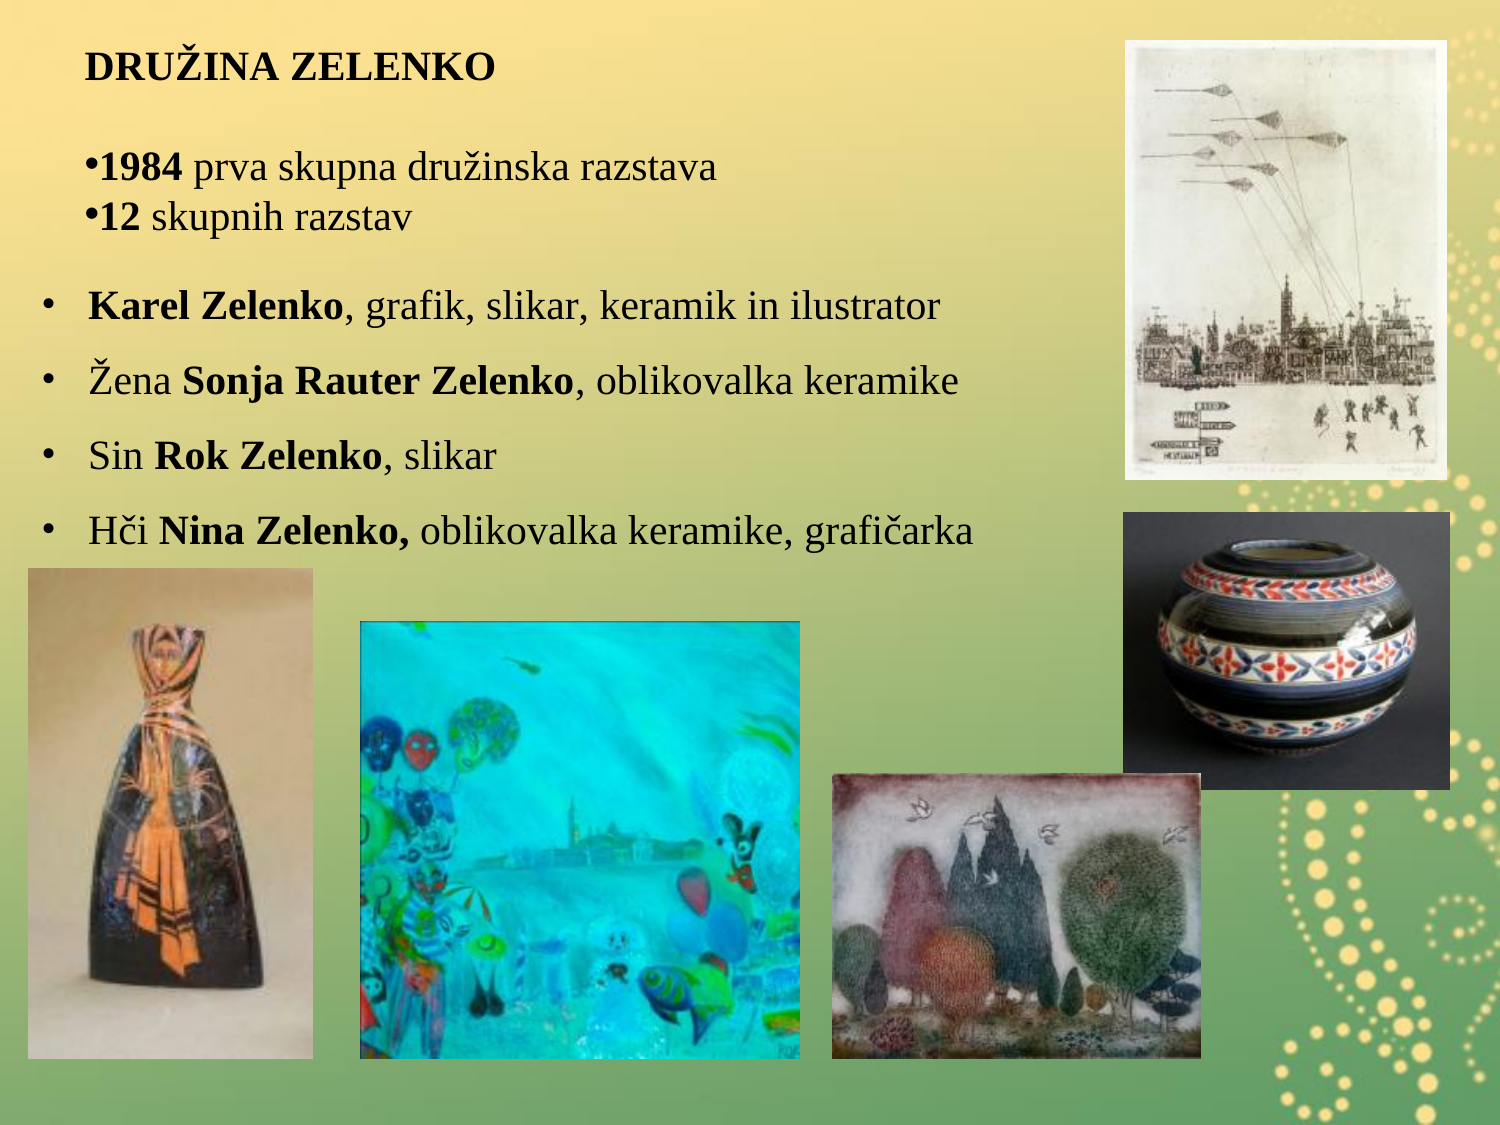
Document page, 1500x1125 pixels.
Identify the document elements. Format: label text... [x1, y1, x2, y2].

picture [0, 0, 1500, 1125]
text_box Karel Zelenko, grafik, slikar, keramik in ilustrator Žena Sonja Rauter Zelenko, oblikovalka keramike Sin Rok Zelenko, slikar Hči Nina Zelenko, oblikovalka keramike, grafičarka [26, 245, 1292, 561]
text_box DRUŽINA ZELENKO 1984 prva skupna družinska razstava 12 skupnih razstav [69, 30, 820, 247]
